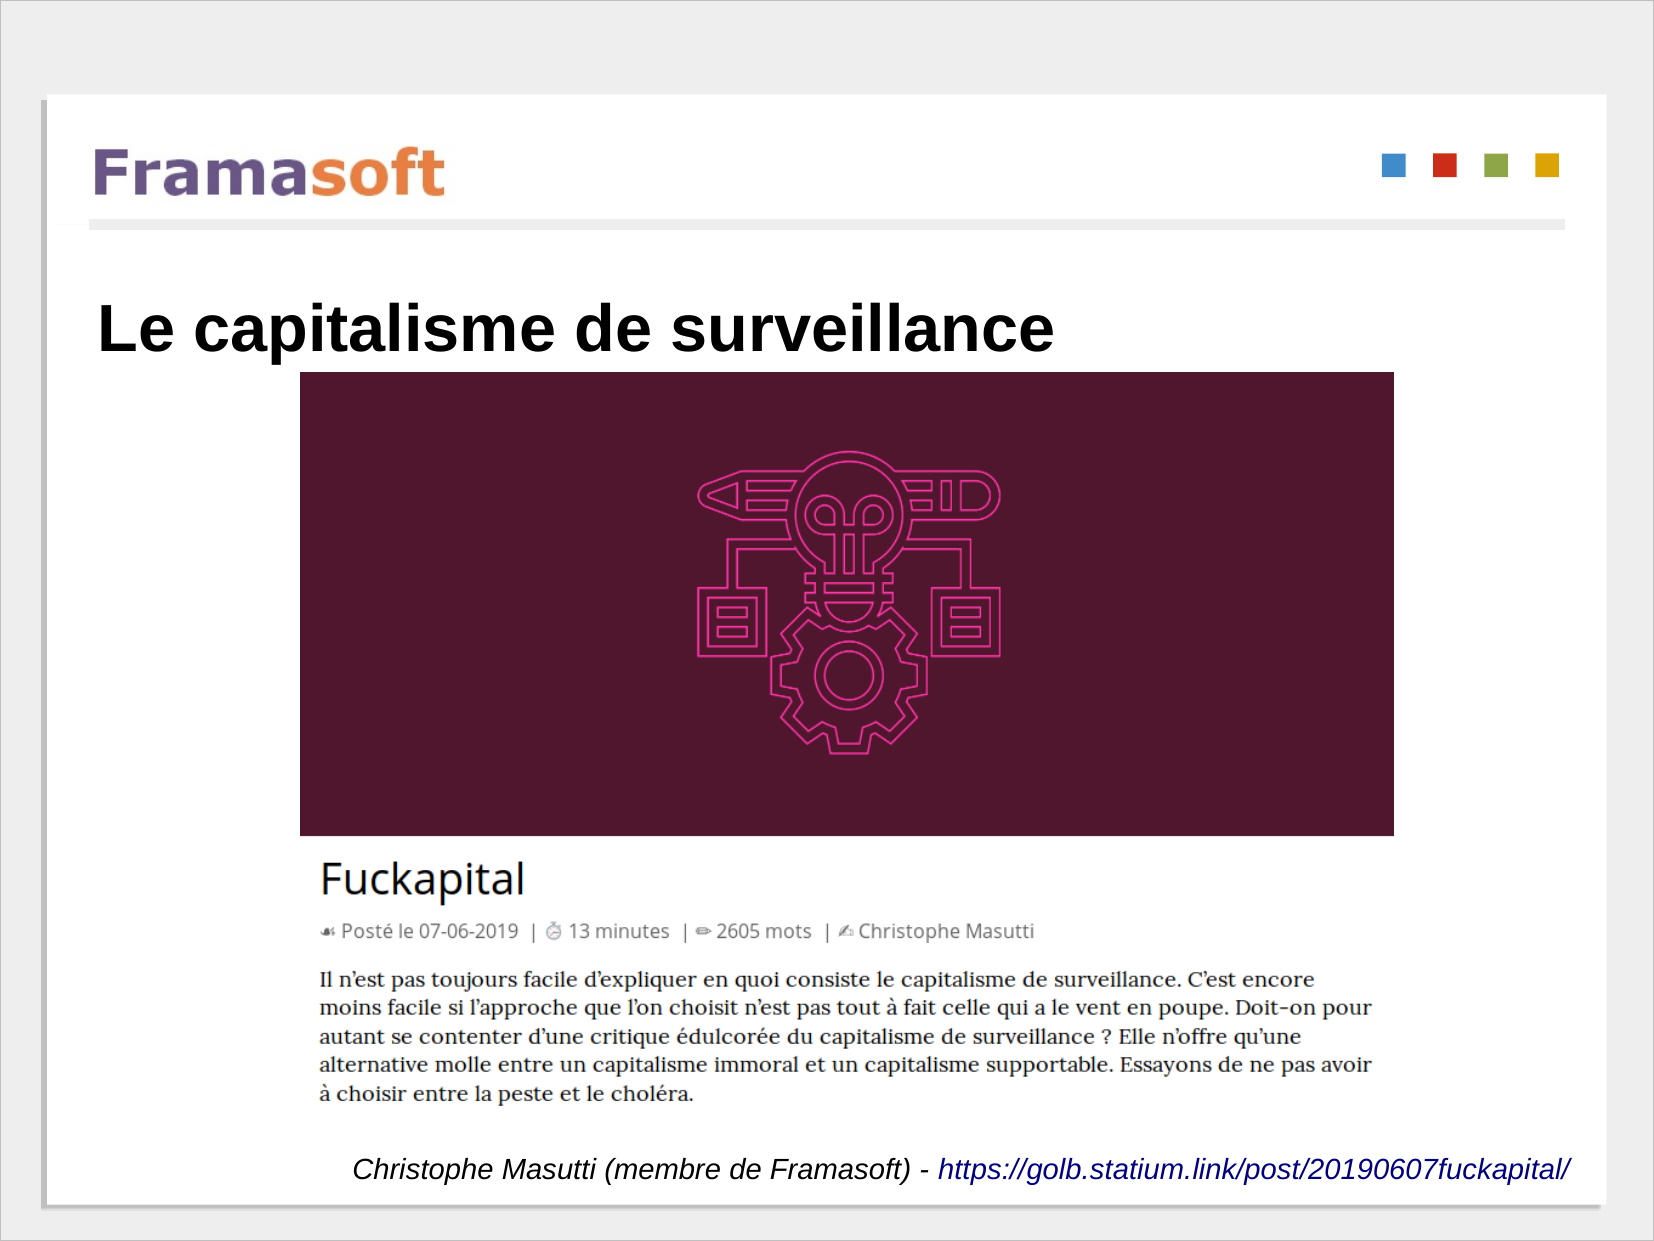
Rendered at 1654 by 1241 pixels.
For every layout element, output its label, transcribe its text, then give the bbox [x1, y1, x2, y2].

text_box Christophe Masutti (membre de Framasoft) - https://golb.statium.link/post/20190607fuckapital/ [94, 1145, 1586, 1194]
text_box Le capitalisme de surveillance [82, 283, 1501, 374]
text_box [0, 0, 1654, 1241]
picture [300, 372, 1394, 1129]
picture [54, 104, 508, 225]
